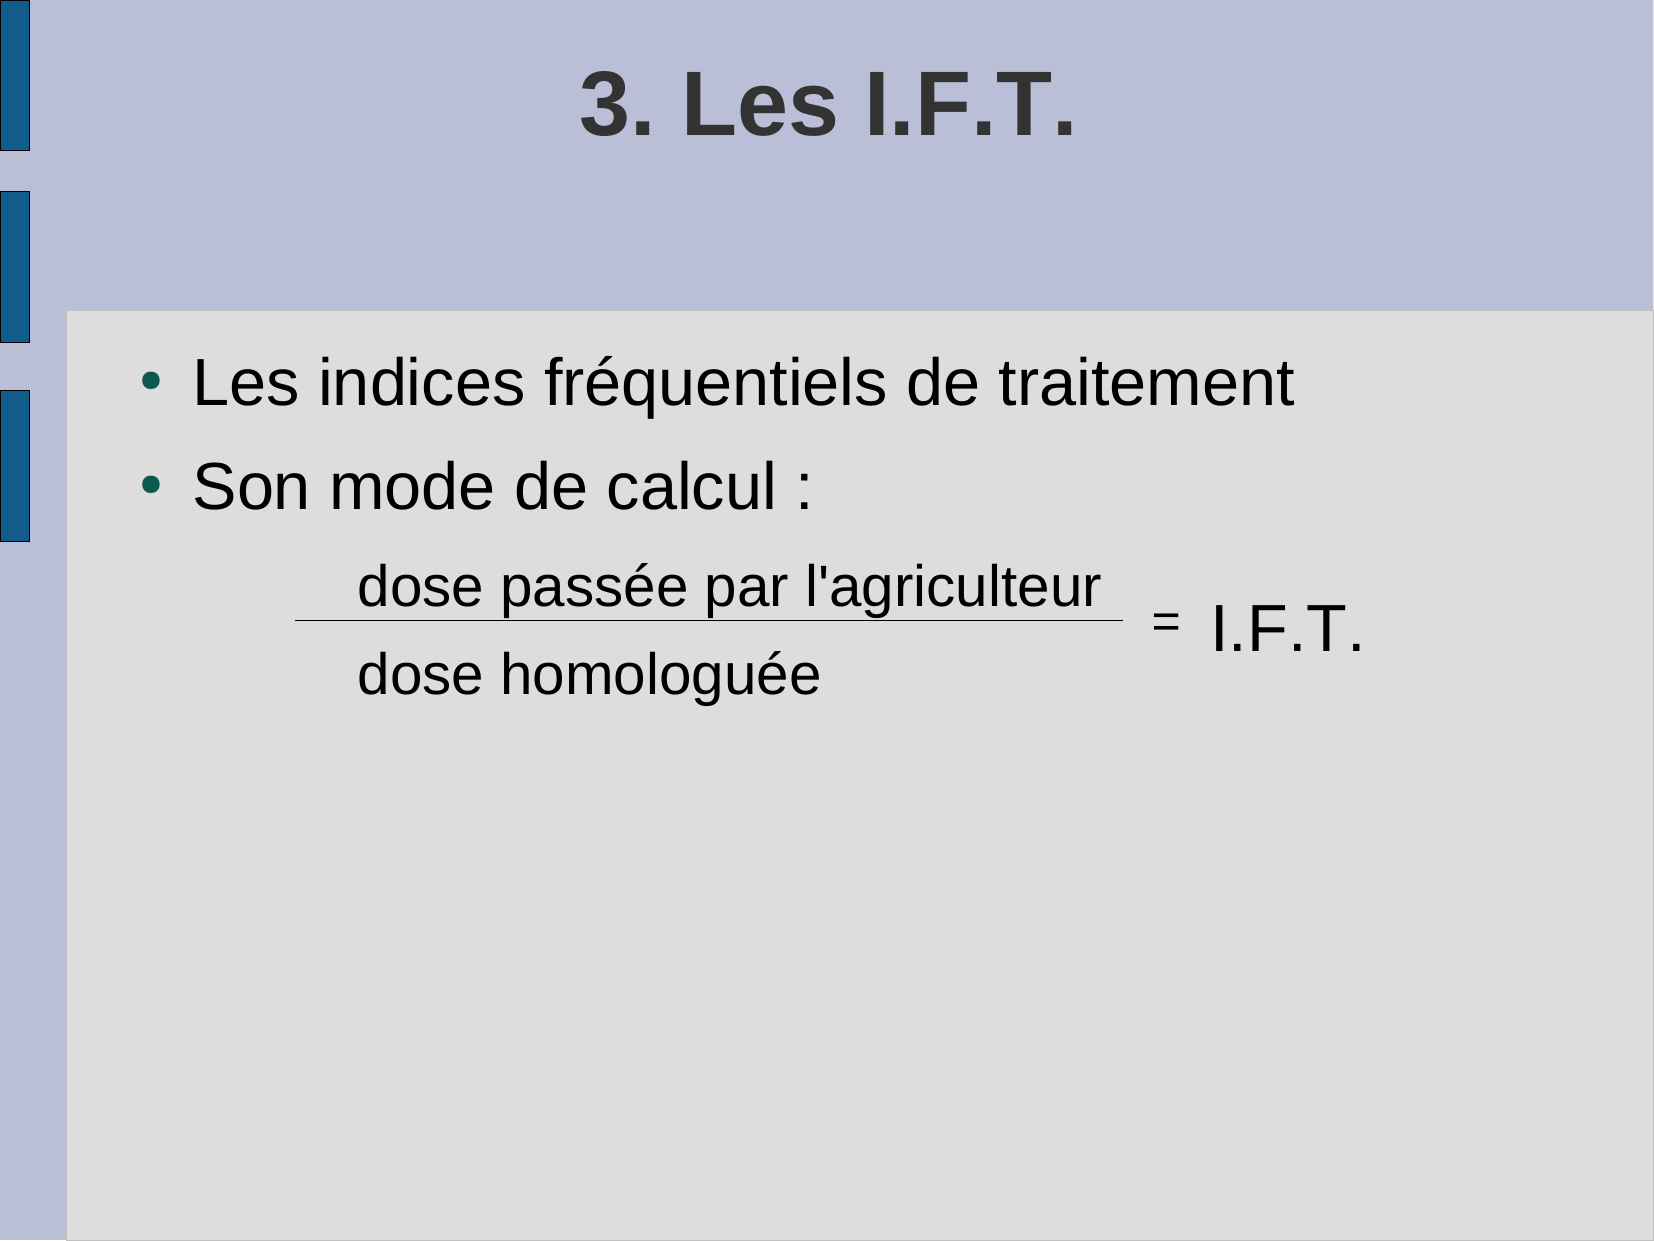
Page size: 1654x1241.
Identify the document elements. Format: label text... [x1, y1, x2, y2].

text_box = [1151, 593, 1210, 650]
text_box I.F.T. [1210, 590, 1388, 706]
title 3. Les I.F.T. [123, 0, 1536, 208]
list Les indices fréquentiels de traitement Son mode de calcul : dose passée par l'agriculteur dose homologuée [121, 344, 1534, 1127]
